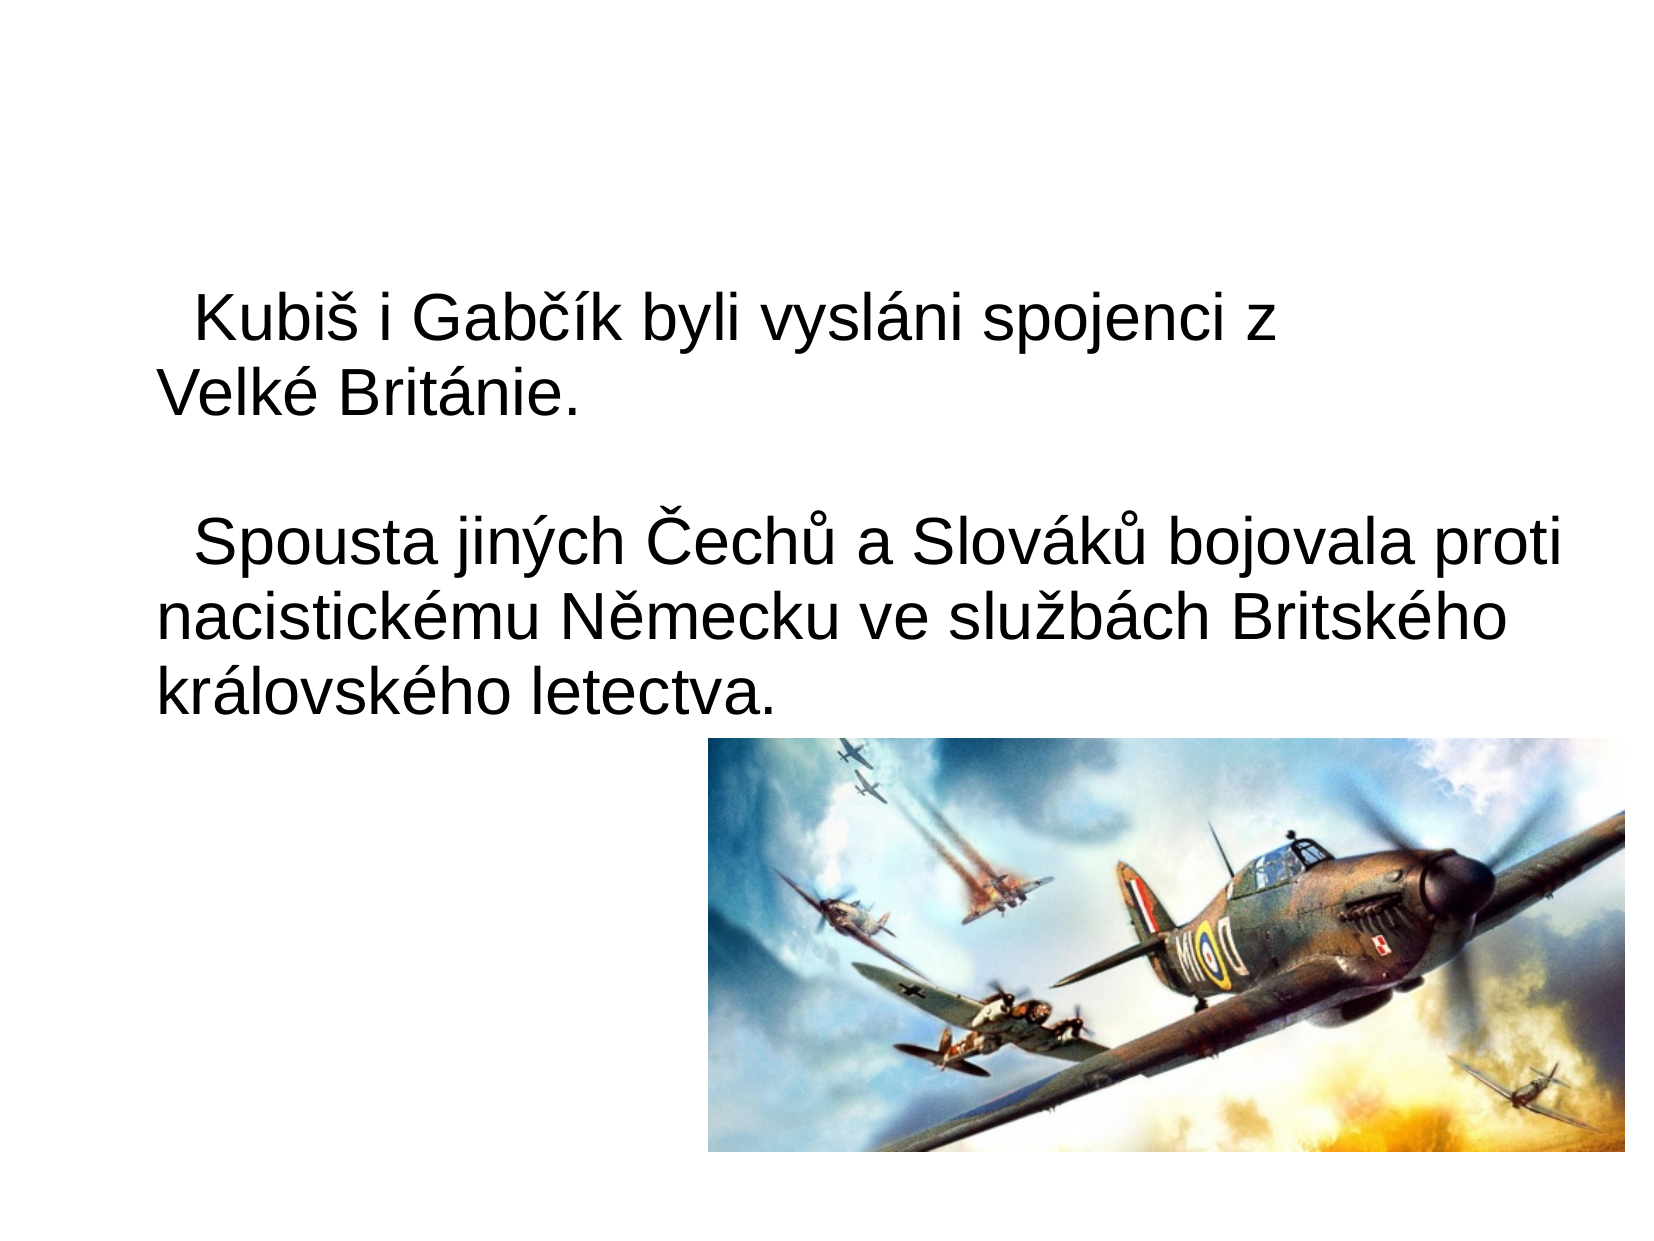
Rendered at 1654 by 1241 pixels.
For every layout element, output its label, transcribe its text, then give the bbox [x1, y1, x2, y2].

subtitle Kubiš i Gabčík byli vysláni spojenci z Velké Británie. Spousta jiných Čechů a Slováků bojovala proti nacistickému Německu ve službách Britského královského letectva. [82, 56, 1571, 1102]
picture [708, 738, 1625, 1152]
